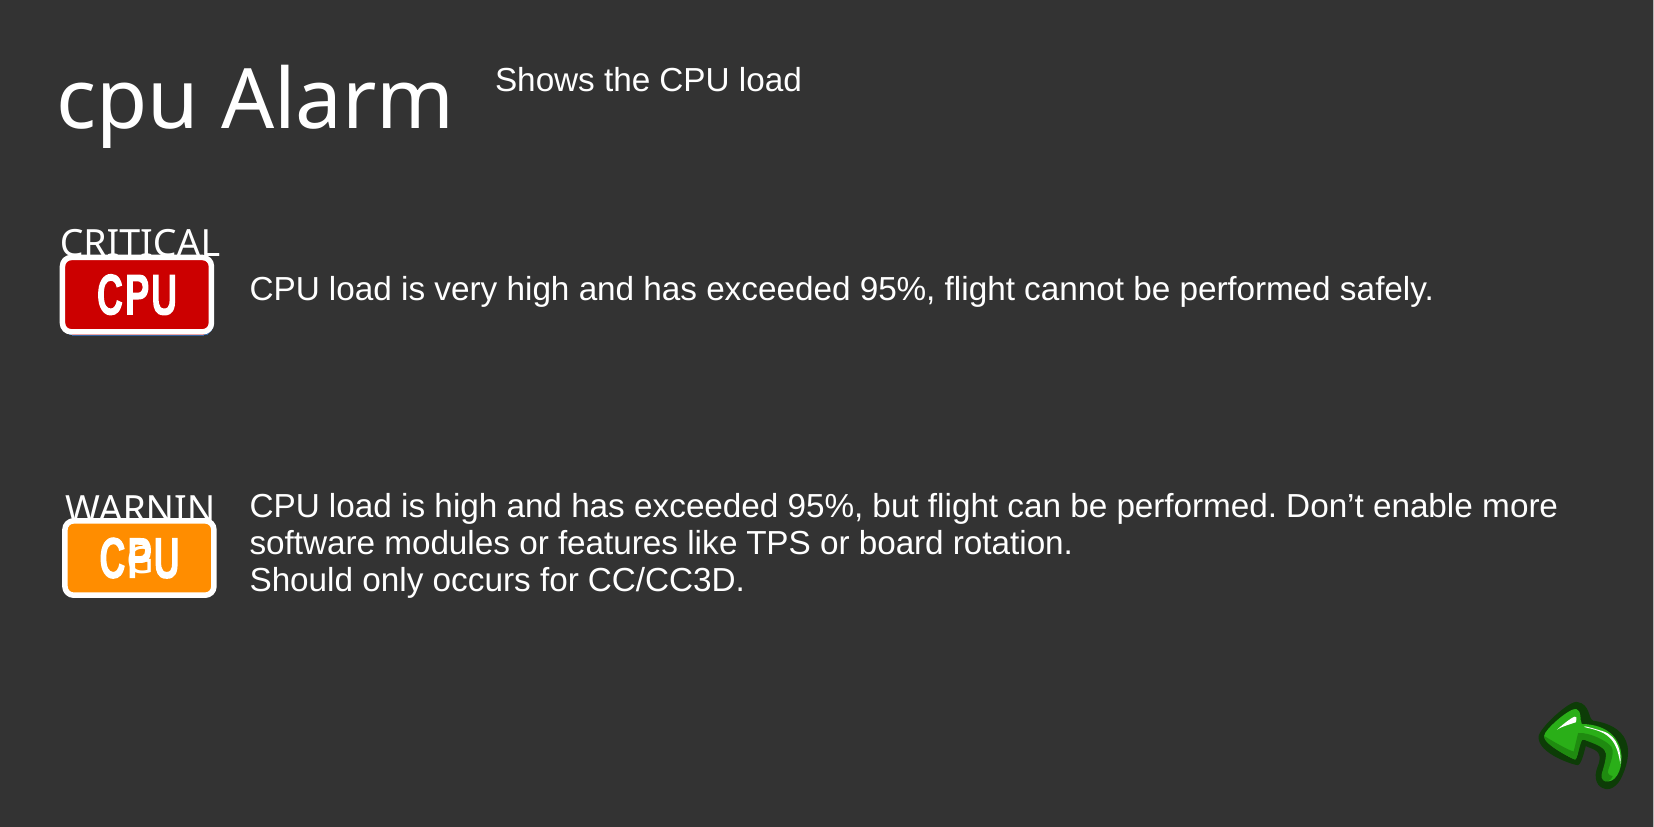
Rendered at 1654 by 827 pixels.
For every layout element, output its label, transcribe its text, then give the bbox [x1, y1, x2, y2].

text_box WARNING [44, 475, 236, 524]
picture [55, 511, 224, 605]
text_box CPU load is very high and has exceeded 95%, flight cannot be performed safely. [249, 256, 1580, 321]
text_box cpu Alarm [41, 32, 759, 120]
text_box CPU load is high and has exceeded 95%, but flight can be performed. Don’t enable more software modules or features like TPS or board rotation. Should only occurs for CC/CC3D. [249, 487, 1580, 599]
picture [53, 248, 221, 342]
text_box Shows the CPU load [759, 61, 1465, 99]
text_box CRITICAL [44, 209, 236, 258]
picture [1531, 698, 1632, 799]
